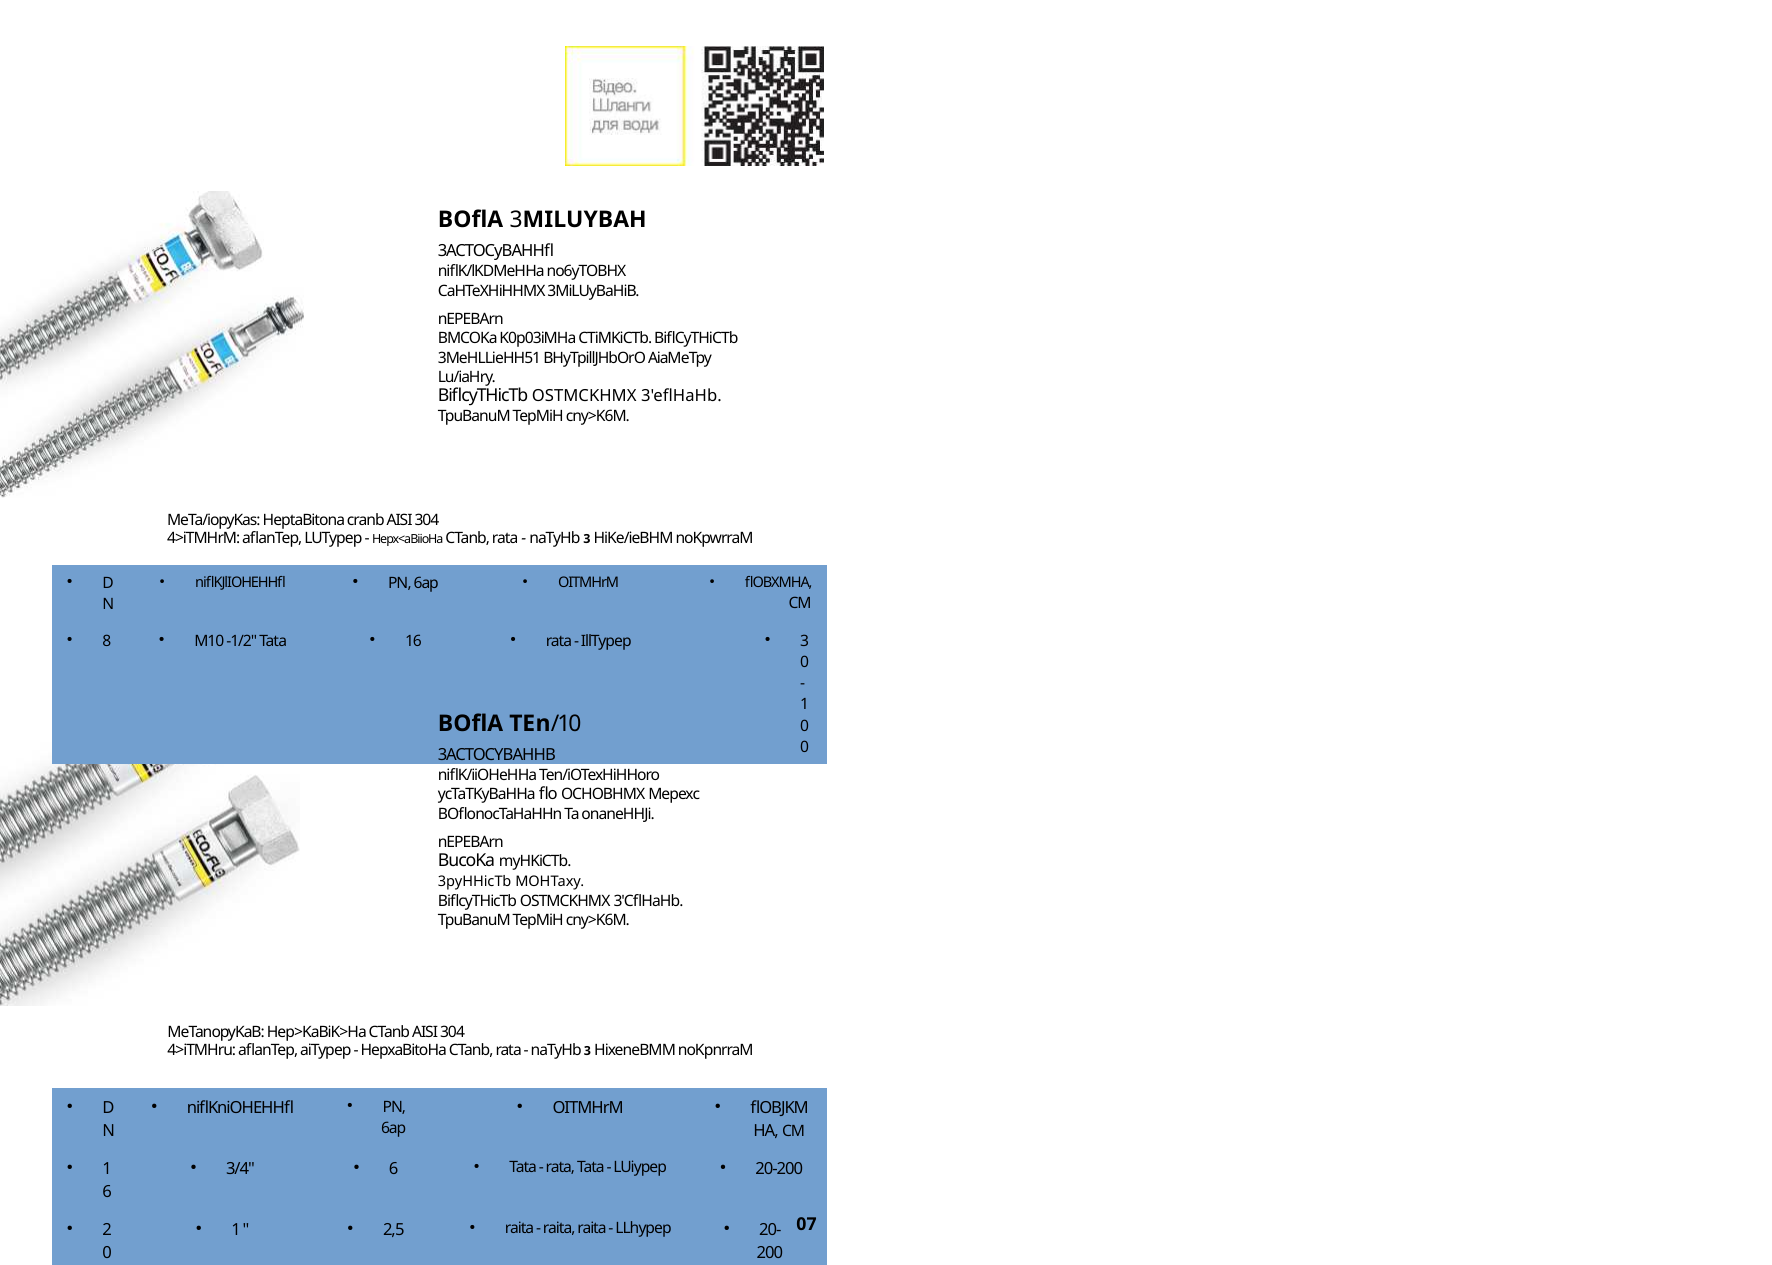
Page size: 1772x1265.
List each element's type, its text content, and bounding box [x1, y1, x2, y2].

picture [0, 670, 300, 1007]
table_header niflKniOHEHHfl [124, 1088, 322, 1149]
table_cell raita - raita, raita - LLhypep [445, 1210, 696, 1265]
table_header niflKJlIOHEHHfl [123, 565, 323, 622]
table_header OITMHrM [469, 565, 673, 622]
table_cell 16 [52, 1149, 124, 1210]
table_cell 20 [52, 1210, 124, 1265]
table_header DN [52, 1088, 124, 1149]
text_box MeTa/iopyKas: HeptaBitona cranb AISI 304 4>iTMHrM: aflanTep, LUTypep - Hepx<aBiioHa CTanb, rata - naTyHb 3 HiKe/ieBHM noKpwrraM [167, 510, 808, 551]
table_cell M10 -1/2" Tata [123, 622, 323, 764]
table_header DN [52, 565, 123, 622]
text_box 07 [796, 1213, 825, 1234]
table_cell 1 " [124, 1210, 322, 1265]
table_cell Tata - rata, Tata - LUiypep [445, 1149, 696, 1210]
table_cell 30-100 [673, 622, 827, 764]
text_box BOflA 3MILUYBAH 3ACTOCyBAHHfl niflK/lKDMeHHa no6yTOBHX CaHTeXHiHHMX 3MiLUyBaHiB. nEPEBArn BMCOKa K0p03iMHa CTiMKiCTb. BiflCyTHiCTb 3MeHLLieHH51 BHyTpillJHbOrO AiaMeTpy Lu/iaHry. BiflcyTHicTb oStmckhmx 3'eflHaHb. TpuBanuM TepMiH cny>K6M. [438, 205, 753, 443]
table_cell 3/4" [124, 1149, 322, 1210]
picture [565, 47, 824, 167]
table_cell 16 [323, 622, 469, 764]
text_box BOflA TEn/10 3ACTOCYBAHHB niflK/iiOHeHHa Ten/iOTexHiHHoro ycTaTKyBaHHa flo ochobhmx Mepexc BOflonocTaHaHHn Ta onaneHHJi. nEPEBArn BucoKa myHKiCTb. 3pyHHicTb MOHTaxy. BiflcyTHicTb oStMCKHMX 3'CflHaHb. TpuBanuM TepMiH cny>K6M. [438, 708, 724, 946]
table_cell 20-200 [696, 1210, 827, 1265]
text_box MeTanopyKaB: Hep>KaBiK>Ha CTanb AISI 304 4>iTMHru: aflanTep, aiTypep - HepxaBitoHa CTanb, rata - naTyHb 3 HixeneBMM noKpnrraM [167, 1021, 820, 1063]
table_header PN, 6ap [322, 1088, 445, 1149]
table_cell 20-200 [696, 1149, 827, 1210]
table_cell 2,5 [322, 1210, 445, 1265]
table_header PN, 6ap [323, 565, 469, 622]
table_cell 6 [322, 1149, 445, 1210]
table_cell rata - IllTypep [469, 622, 673, 708]
table_header OITMHrM [445, 1088, 696, 1149]
table_cell 8 [52, 622, 123, 764]
table_header flOBJKMHA, CM [696, 1088, 827, 1149]
table_header flOBXMHA, cm [673, 565, 827, 622]
picture [0, 191, 304, 498]
